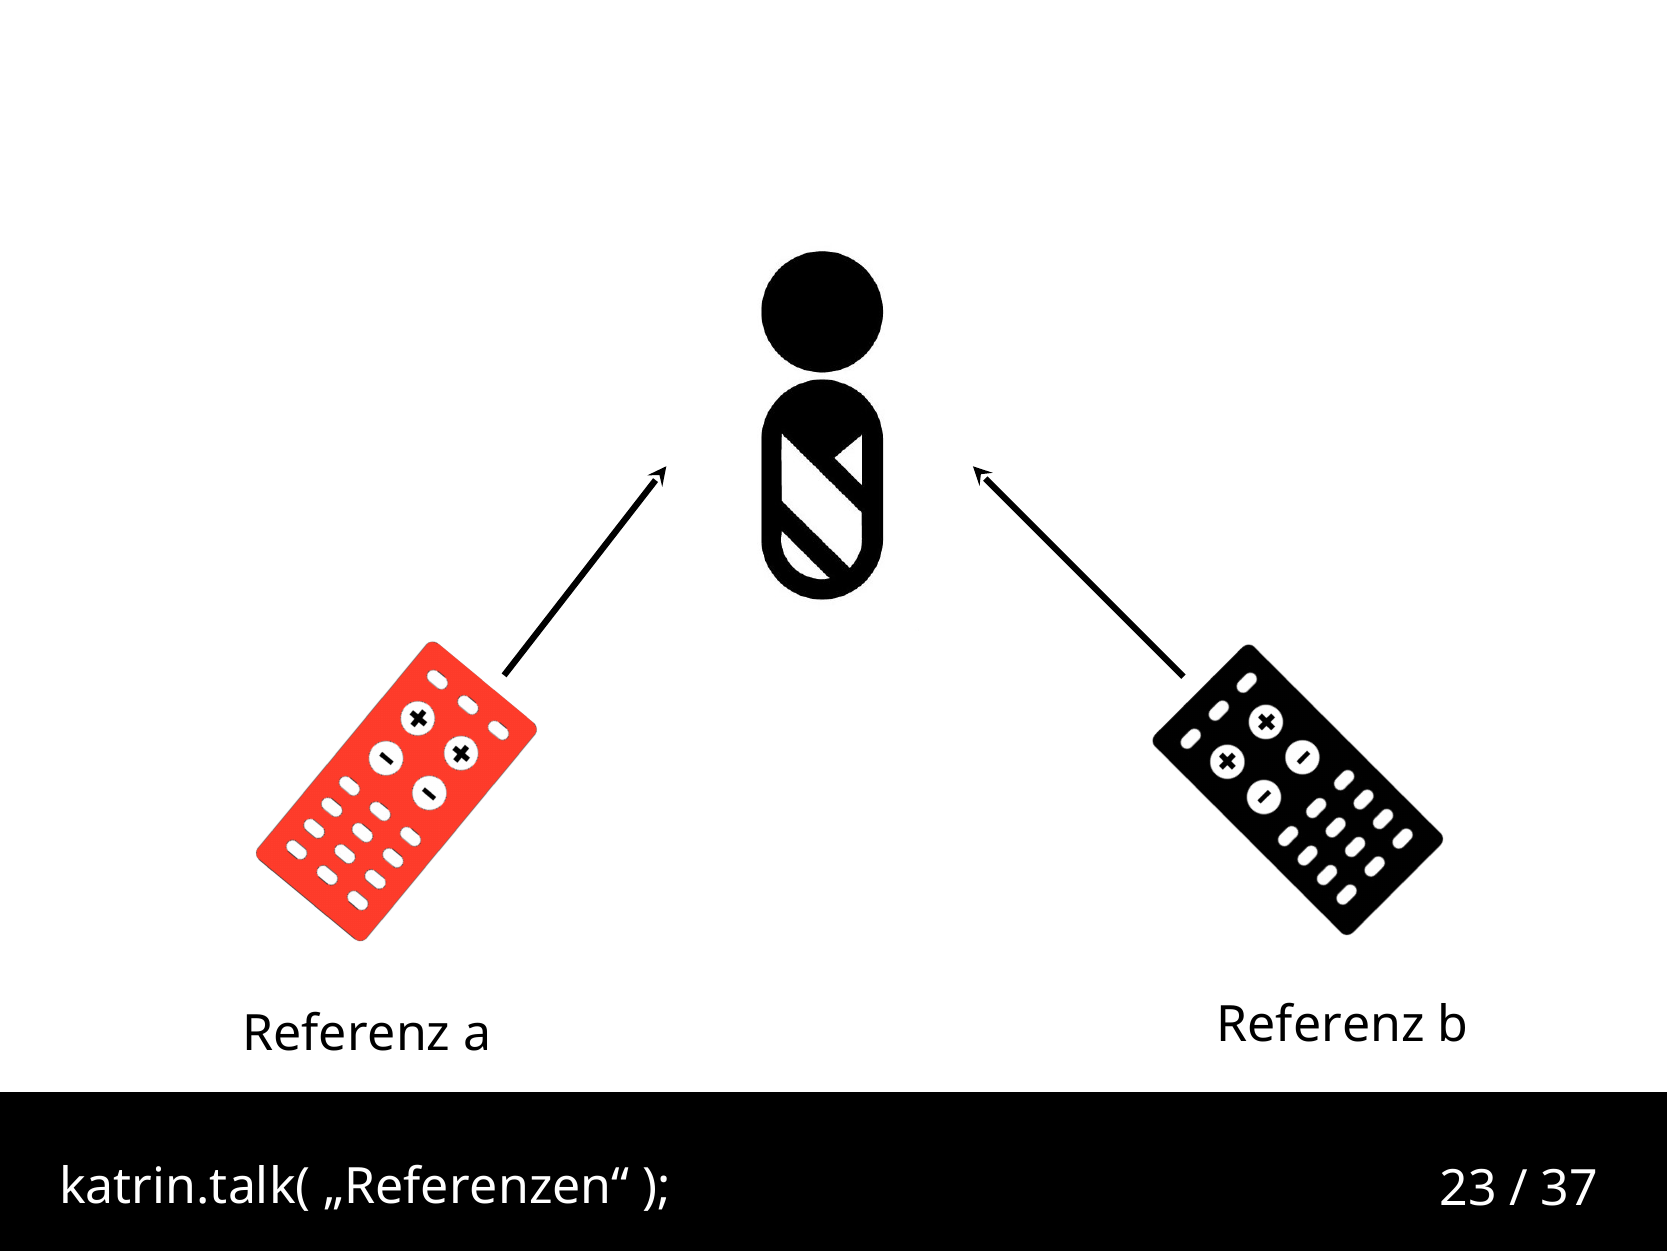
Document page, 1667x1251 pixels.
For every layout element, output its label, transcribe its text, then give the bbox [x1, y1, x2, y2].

picture [1080, 572, 1483, 975]
picture [726, 237, 919, 631]
text_box katrin.talk( „Referenzen“ ); [44, 1142, 1550, 1226]
text_box Referenz b [1201, 980, 1506, 1063]
picture [216, 566, 605, 981]
text_box Referenz a [227, 989, 532, 1072]
